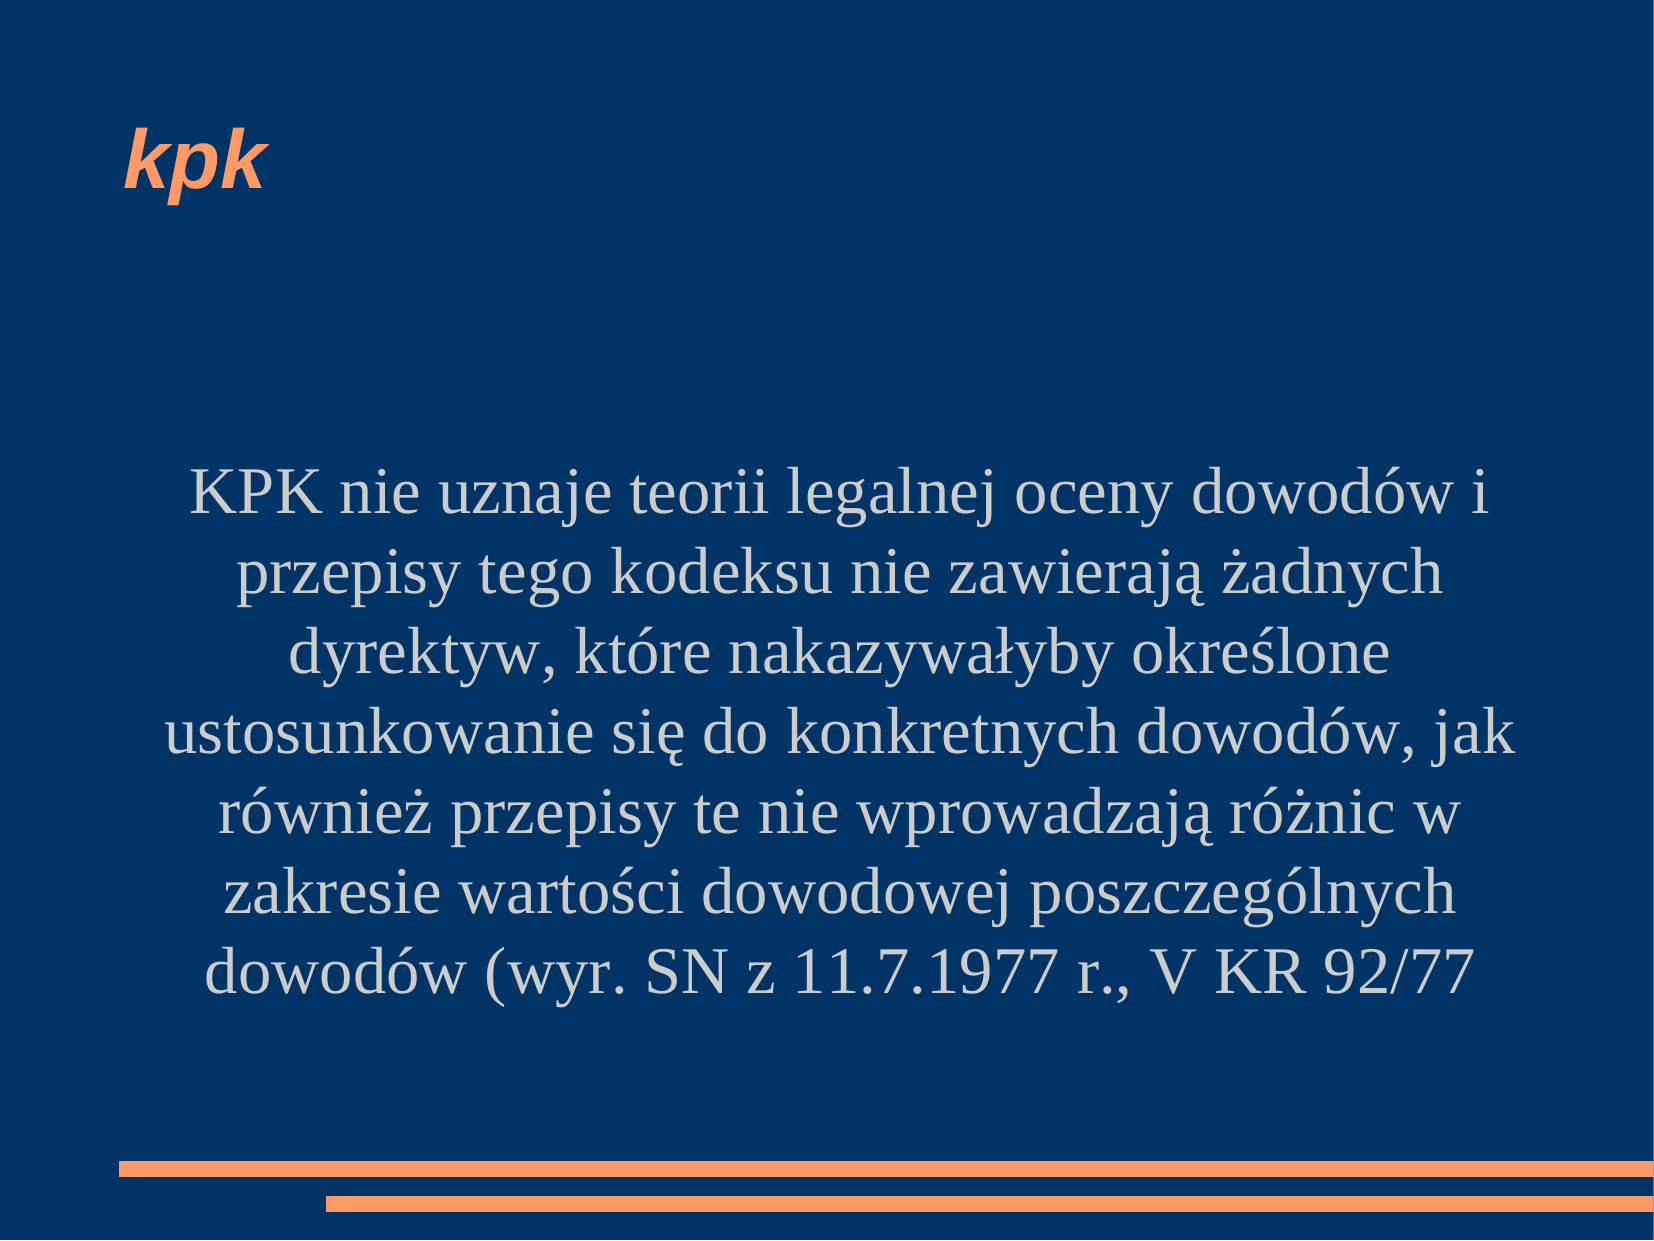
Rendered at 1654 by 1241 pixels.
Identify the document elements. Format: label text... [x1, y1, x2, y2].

title kpk [123, 59, 1536, 252]
subtitle KPK nie uznaje teorii legalnej oceny dowodów i przepisy tego kodeksu nie zawierają żadnych dyrektyw, które nakazywałyby określone ustosunkowanie się do konkretnych dowodów, jak również przepisy te nie wprowadzają różnic w zakresie wartości dowodowej poszczególnych dowodów (wyr. SN z 11.7.1977 r., V KR 92/77 [121, 329, 1561, 1125]
